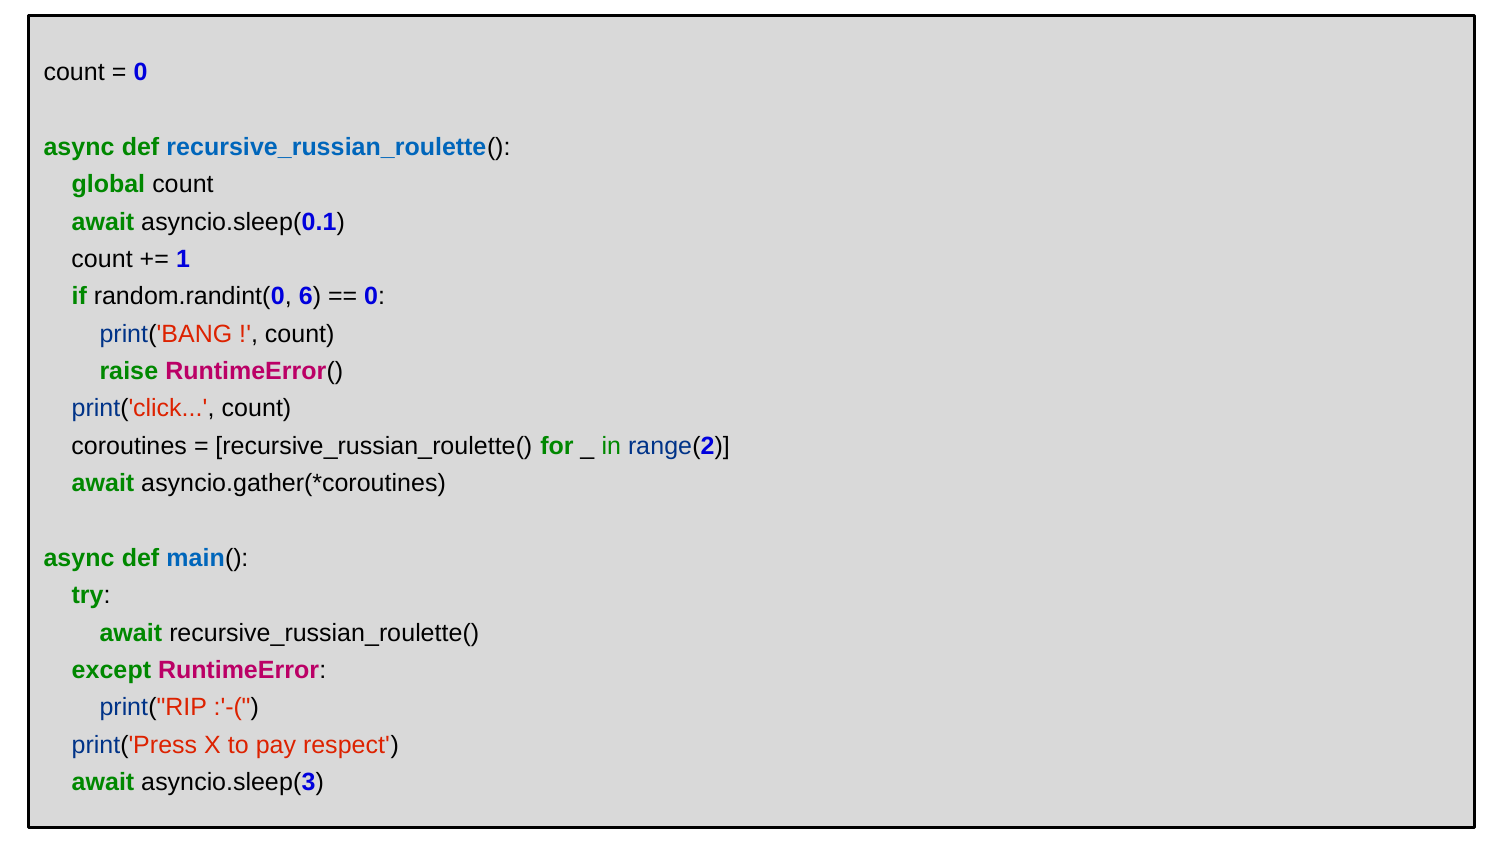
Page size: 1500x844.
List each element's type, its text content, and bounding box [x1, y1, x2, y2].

text_box count = 0 async def recursive_russian_roulette(): global count await asyncio.sleep(0.1) count += 1 if random.randint(0, 6) == 0: print('BANG !', count) raise RuntimeError() print('click...', count) coroutines = [recursive_russian_roulette() for _ in range(2)] await asyncio.gather(*coroutines) async def main(): try: await recursive_russian_roulette() except RuntimeError: print("RIP :'-(") print('Press X to pay respect') await asyncio.sleep(3) [28, 15, 1475, 828]
